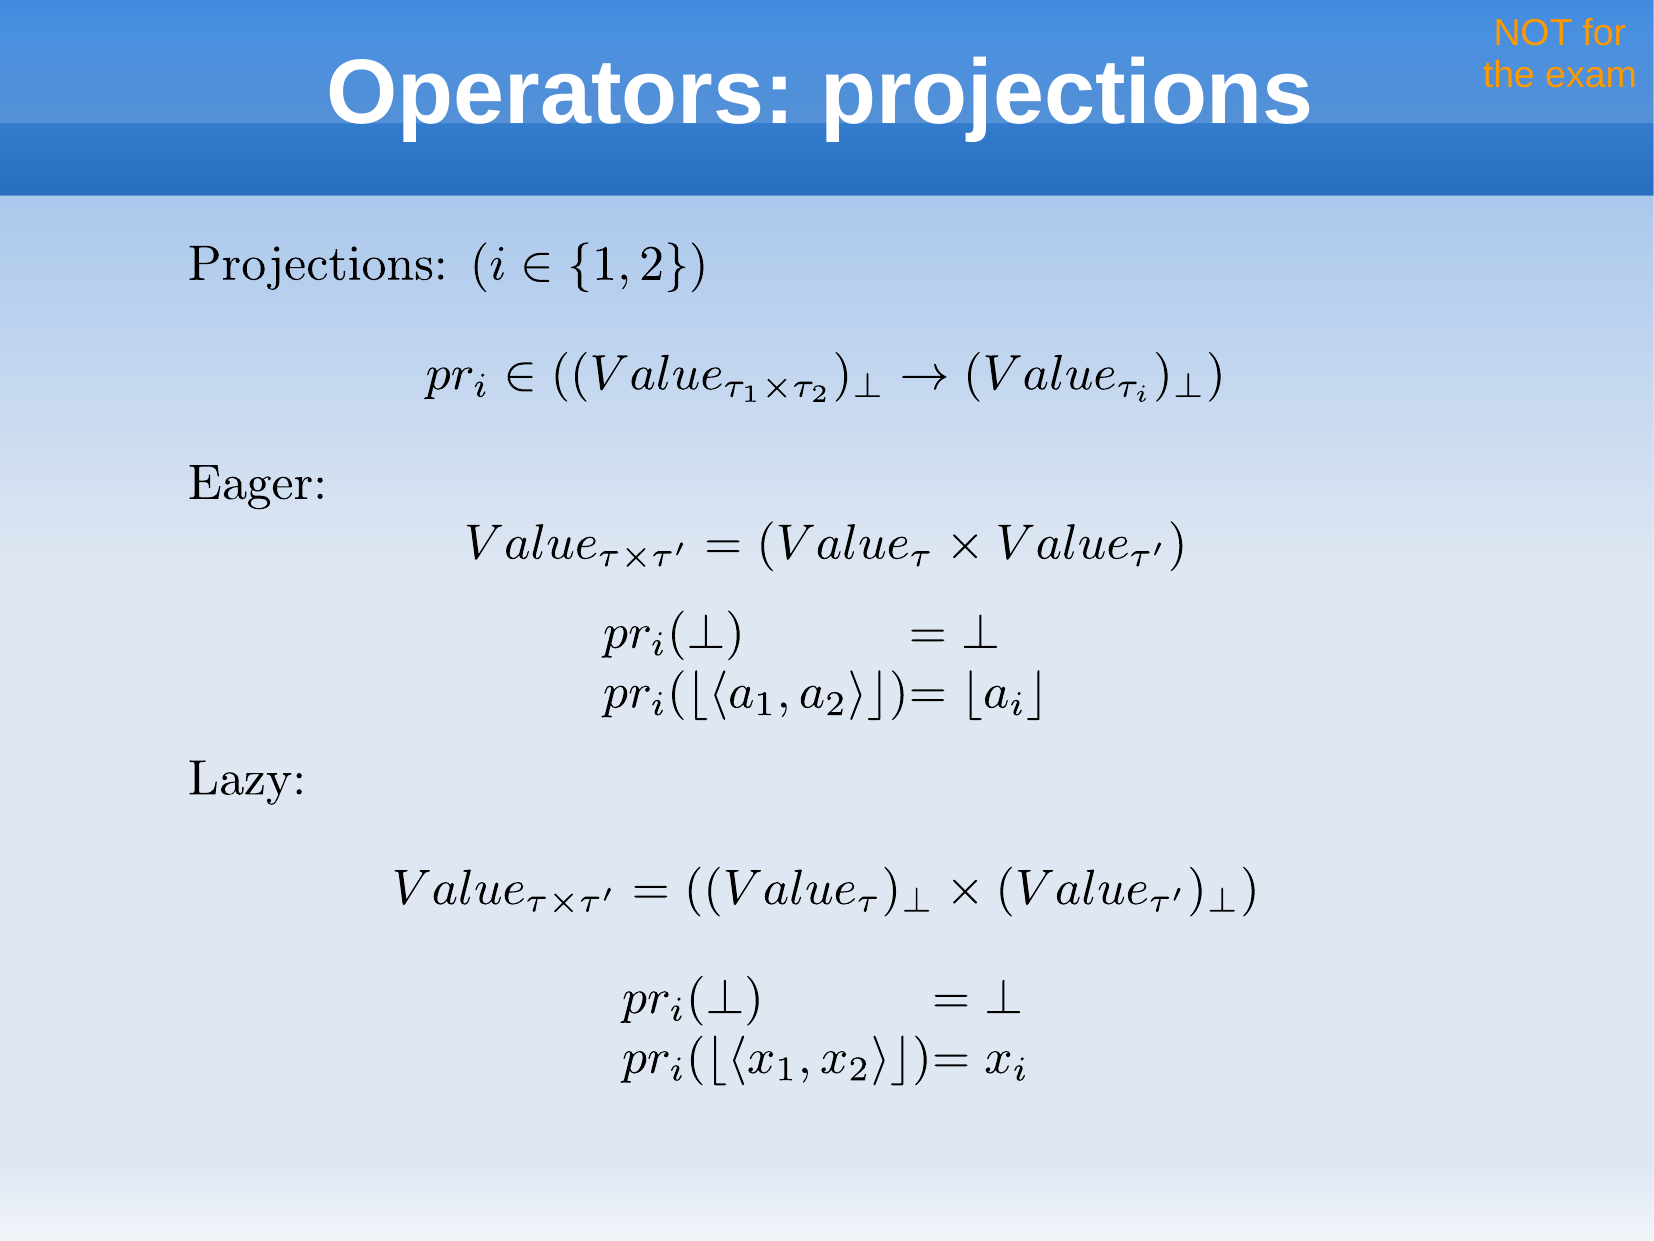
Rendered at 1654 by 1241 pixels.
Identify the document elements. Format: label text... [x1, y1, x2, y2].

title Operators: projections [76, 0, 1565, 188]
picture [0, 0, 1654, 1241]
text_box NOT for the exam [1468, 4, 1652, 104]
text_box [187, 242, 1260, 1086]
